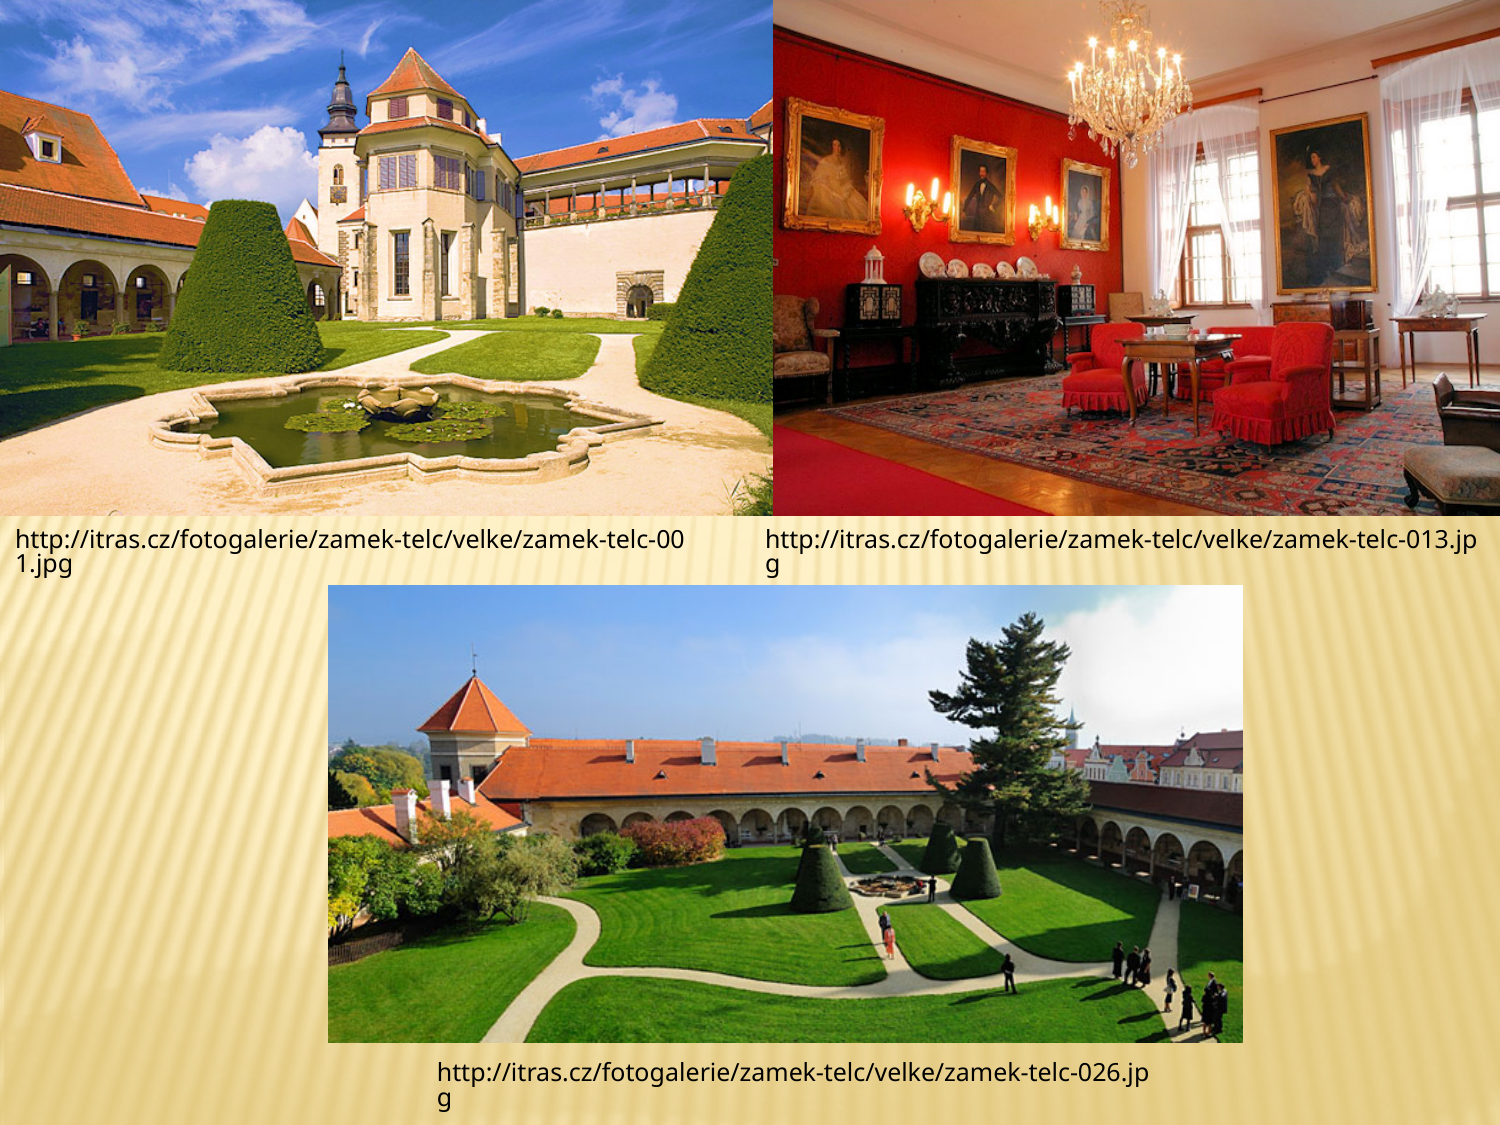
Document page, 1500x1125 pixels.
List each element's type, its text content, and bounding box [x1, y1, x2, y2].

text_box http://itras.cz/fotogalerie/zamek-telc/velke/zamek-telc-026.jpg [422, 1049, 1172, 1098]
text_box http://itras.cz/fotogalerie/zamek-telc/velke/zamek-telc-001.jpg [0, 516, 715, 565]
text_box http://itras.cz/fotogalerie/zamek-telc/velke/zamek-telc-013.jpg [750, 516, 1500, 565]
picture [328, 585, 1243, 1043]
picture [0, 0, 1500, 516]
